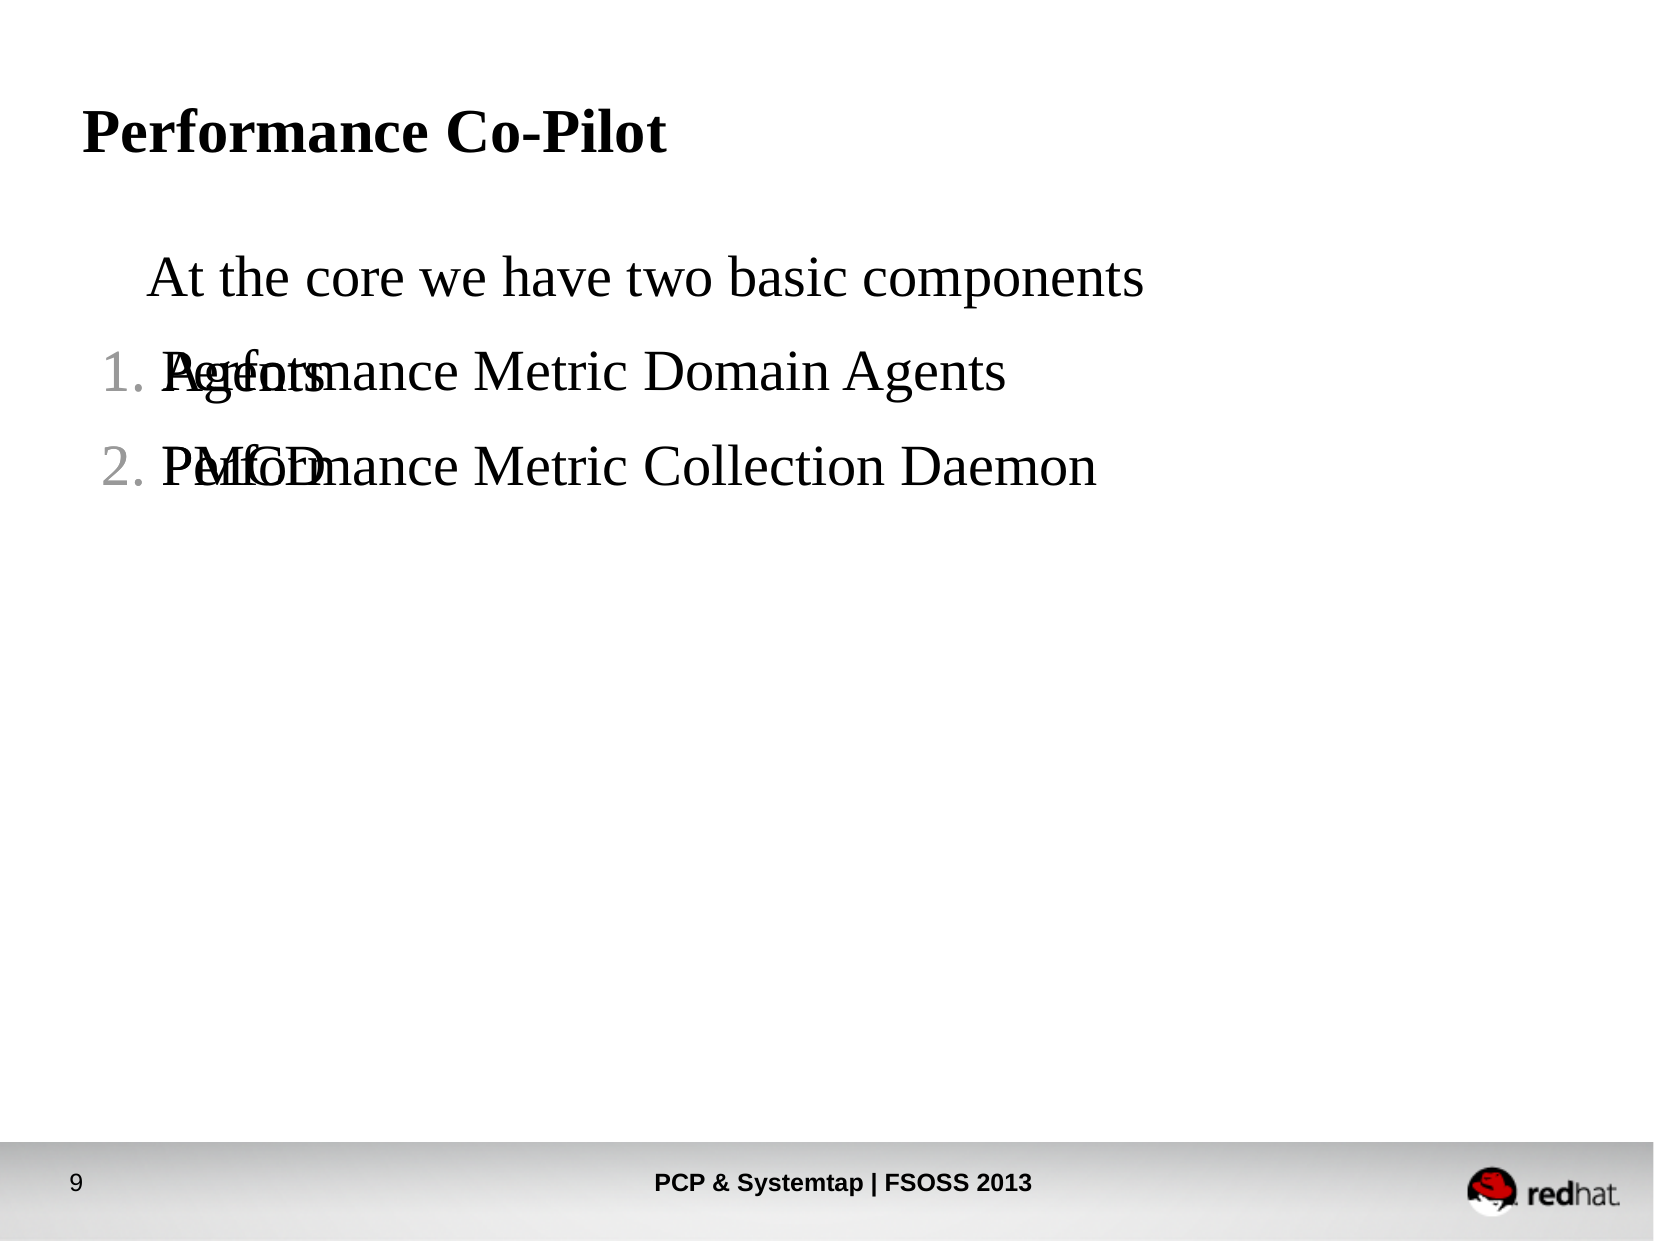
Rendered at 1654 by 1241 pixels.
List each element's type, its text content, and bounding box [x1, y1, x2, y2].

title Performance Co-Pilot [82, 37, 1571, 226]
picture [0, 1142, 1654, 1241]
list Agents PMCD [86, 244, 1576, 1039]
